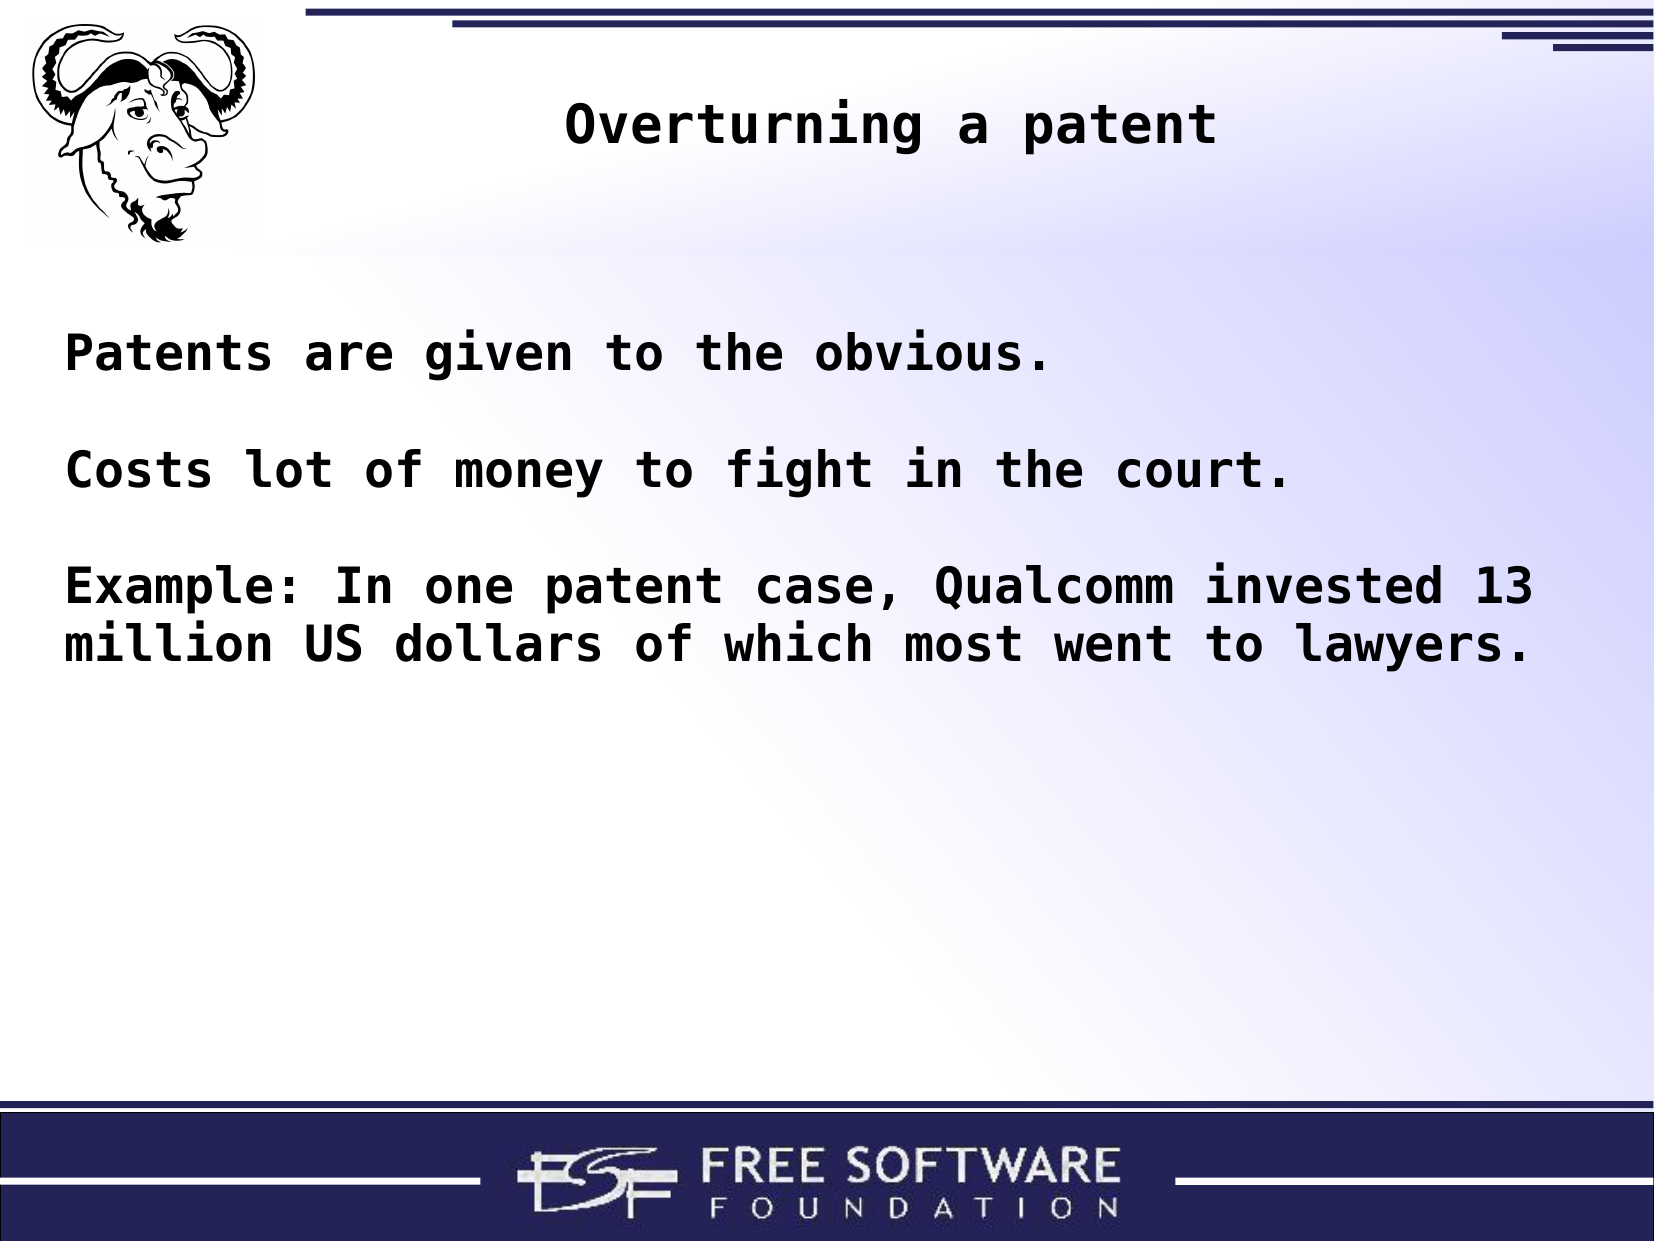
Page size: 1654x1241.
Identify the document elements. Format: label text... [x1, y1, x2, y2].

text_box [0, 0, 1654, 1241]
text_box Overturning a patent [317, 93, 1468, 157]
picture [494, 1119, 1156, 1241]
picture [29, 18, 258, 248]
text_box Patents are given to the obvious. Costs lot of money to fight in the court. Example: In one patent case, Qualcomm invested 13 million US dollars of which most went to lawyers. [64, 324, 1611, 957]
